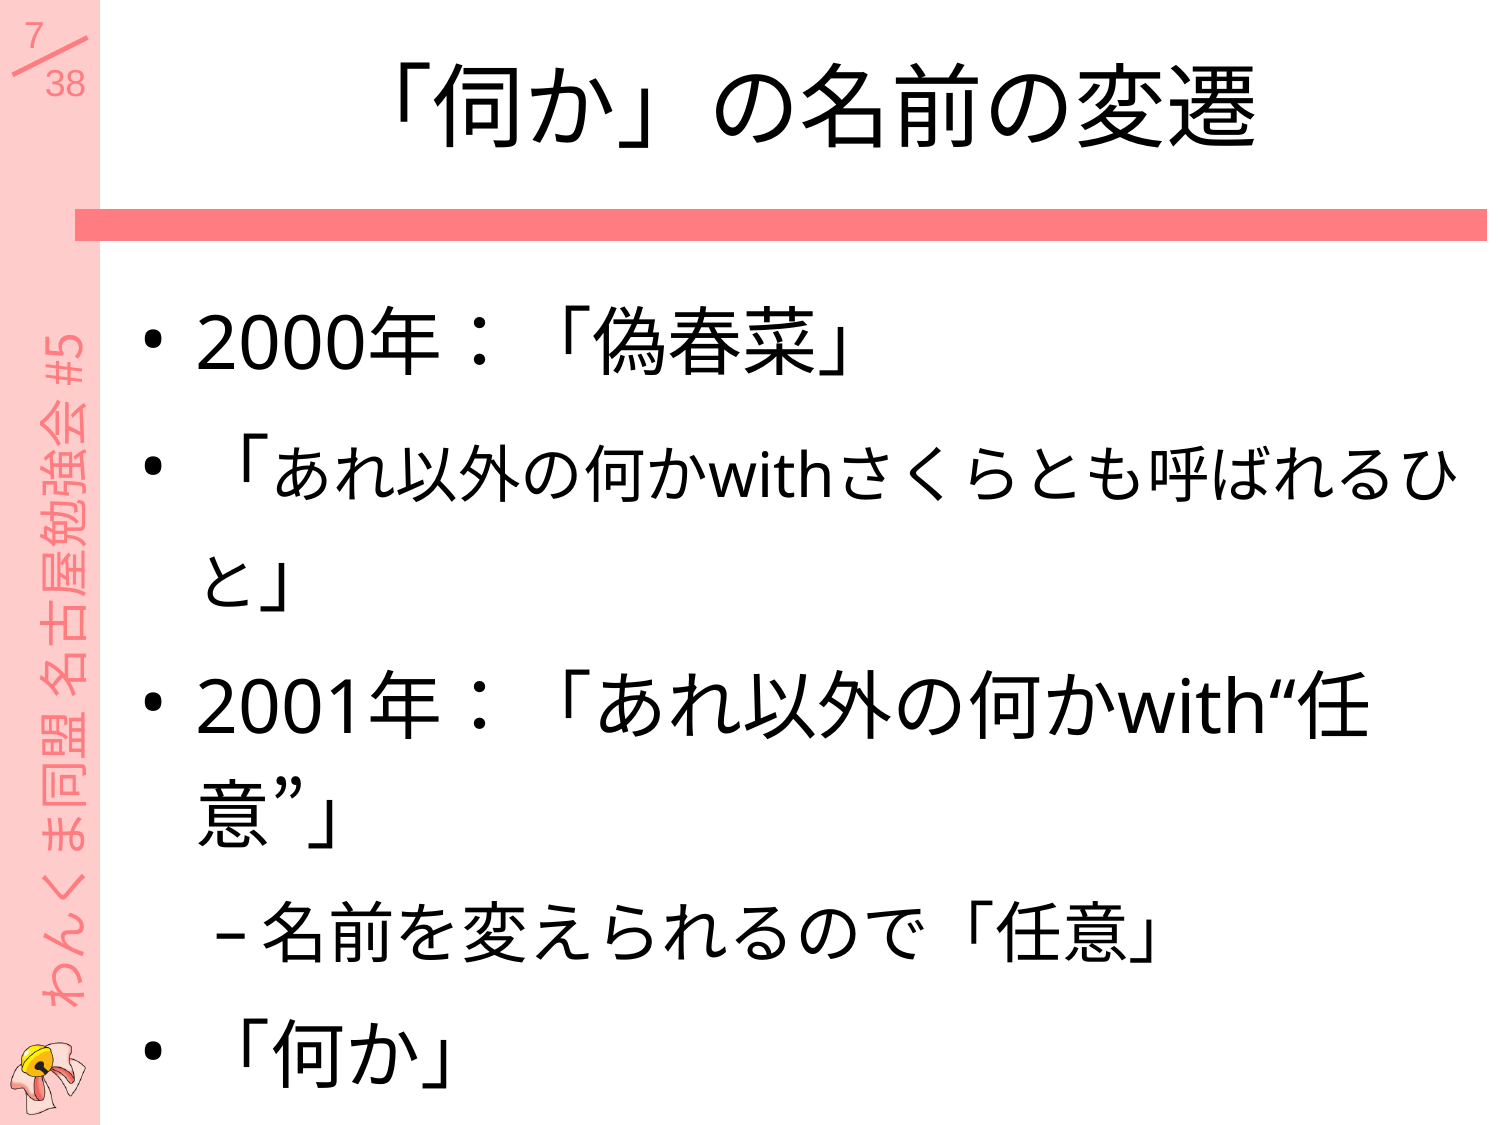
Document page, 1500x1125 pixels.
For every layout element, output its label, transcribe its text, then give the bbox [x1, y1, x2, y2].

title 「伺か」の名前の変遷 [125, 0, 1476, 226]
picture [10, 1042, 86, 1115]
list 2000年：「偽春菜」 「あれ以外の何かwithさくらとも呼ばれるひと」 2001年：「あれ以外の何かwith“任意”」 名前を変えられるので「任意」 「何か」 2002年：「伺か」 [125, 275, 1476, 1116]
